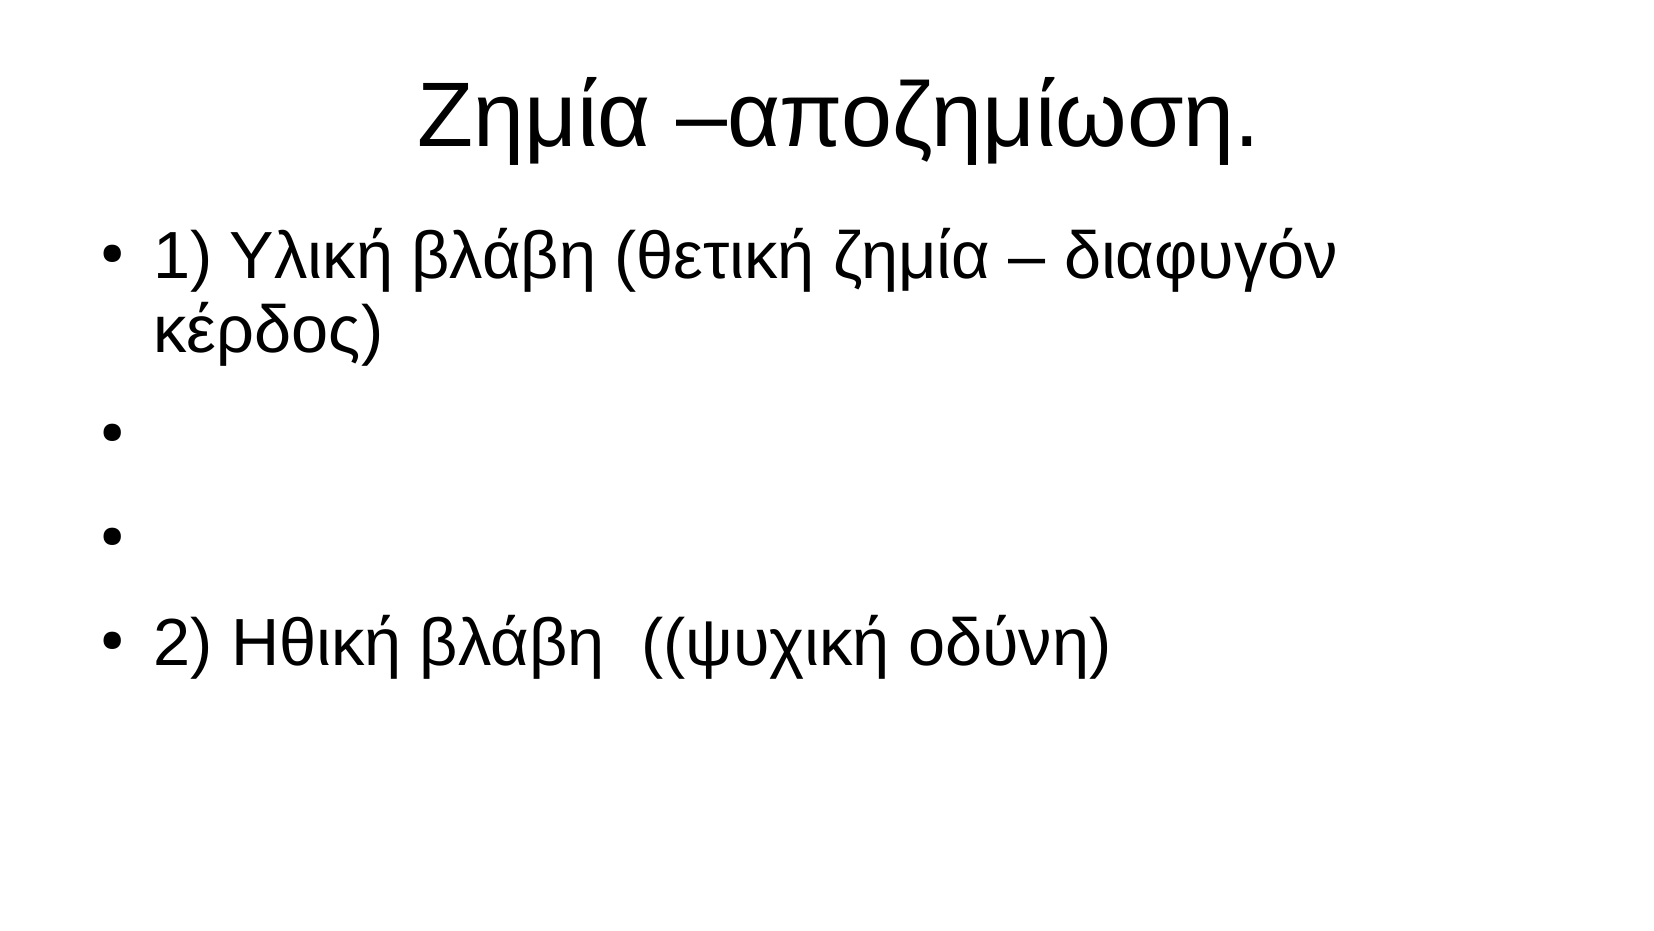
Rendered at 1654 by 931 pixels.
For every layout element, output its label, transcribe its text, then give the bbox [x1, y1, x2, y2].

list 1) Υλική βλάβη (θετική ζημία – διαφυγόν κέρδος) 2) Ηθική βλάβη ((ψυχική οδύνη) [82, 217, 1571, 758]
title Ζημία –αποζημίωση. [82, 37, 1571, 193]
